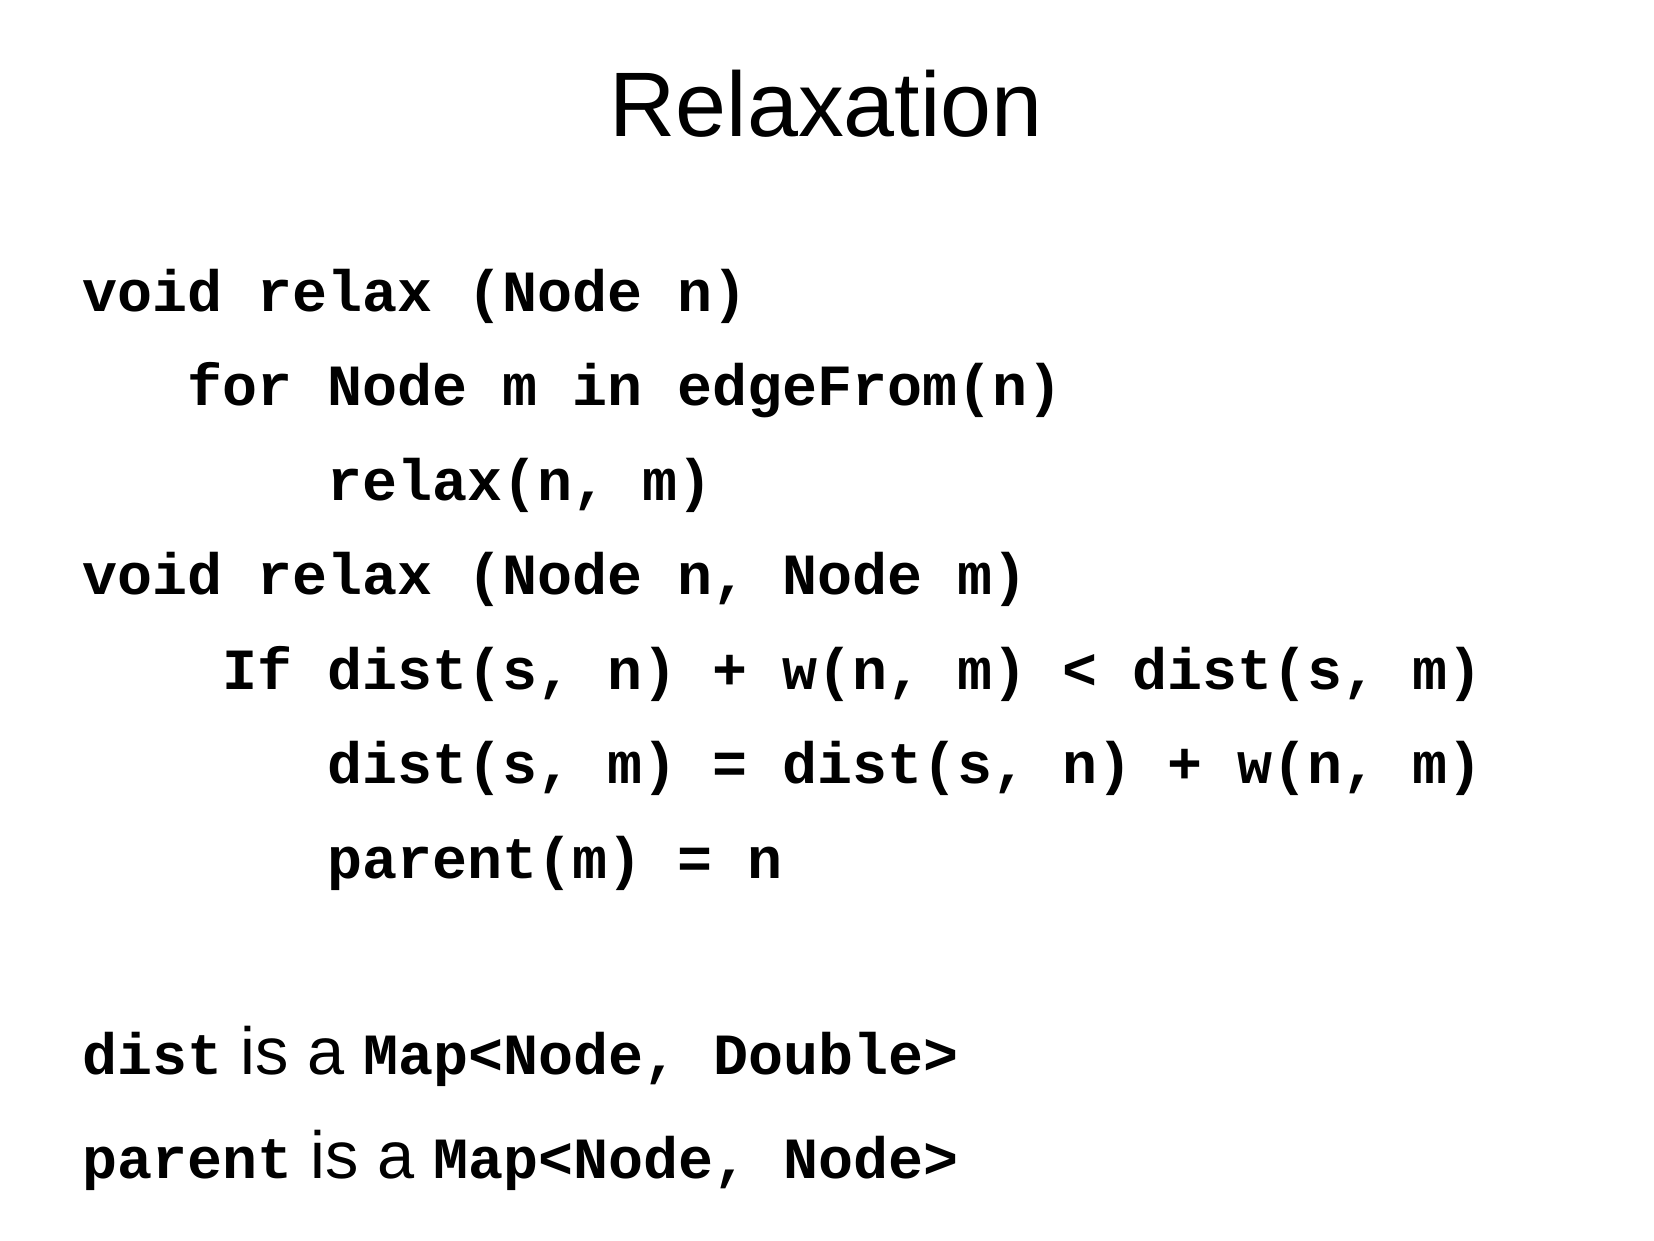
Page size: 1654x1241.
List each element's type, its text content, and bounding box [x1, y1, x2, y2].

title Relaxation [82, 2, 1571, 209]
list void relax (Node n) for Node m in edgeFrom(n) relax(n, m) void relax (Node n, Node m) If dist(s, n) + w(n, m) < dist(s, m) dist(s, m) = dist(s, n) + w(n, m) parent(m) = n dist is a Map<Node, Double> parent is a Map<Node, Node> [82, 254, 1571, 1194]
